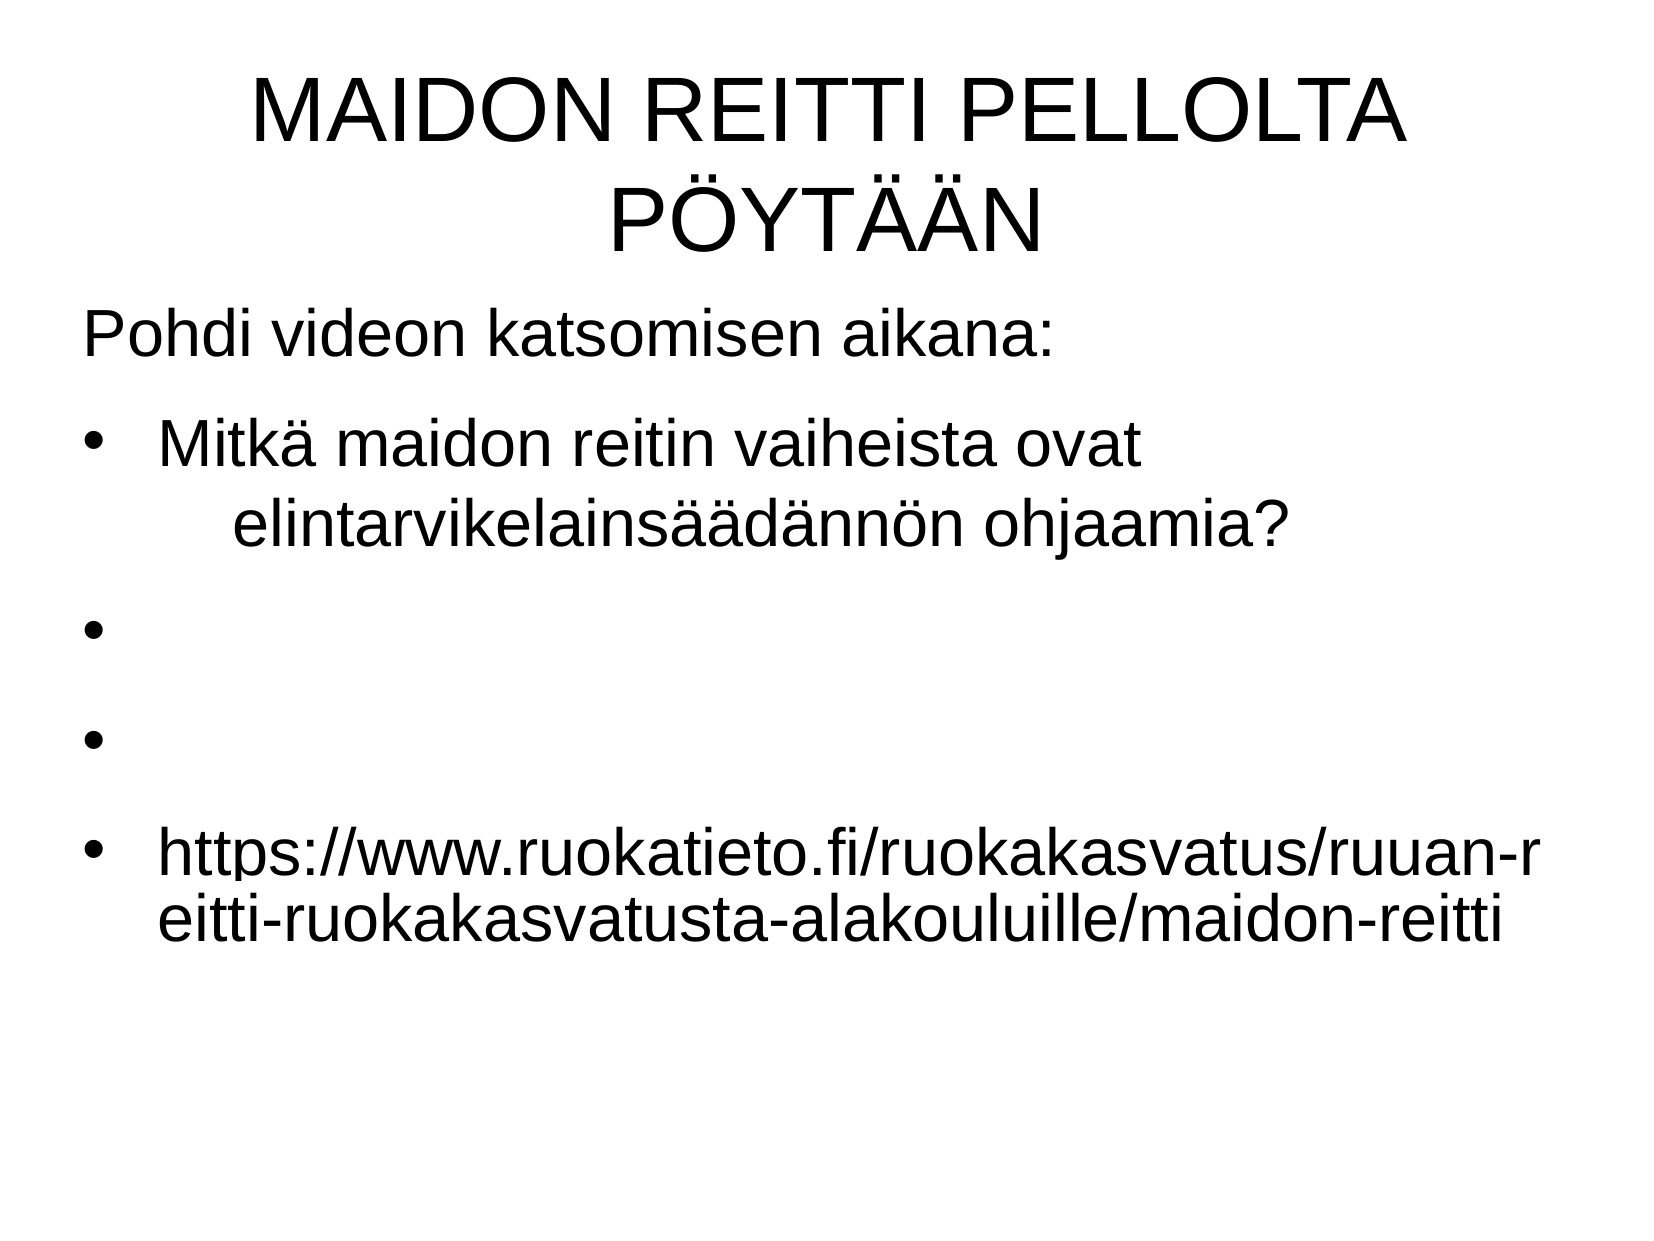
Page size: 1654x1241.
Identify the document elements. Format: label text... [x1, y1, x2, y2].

title MAIDON REITTI PELLOLTA PÖYTÄÄN [82, 49, 1571, 257]
list Pohdi videon katsomisen aikana: Mitkä maidon reitin vaiheista ovat elintarvikelainsäädännön ohjaamia? https://www.ruokatieto.fi/ruokakasvatus/ruuan-reitti-ruokakasvatusta-alakouluille/maidon-reitti [82, 290, 1571, 1010]
